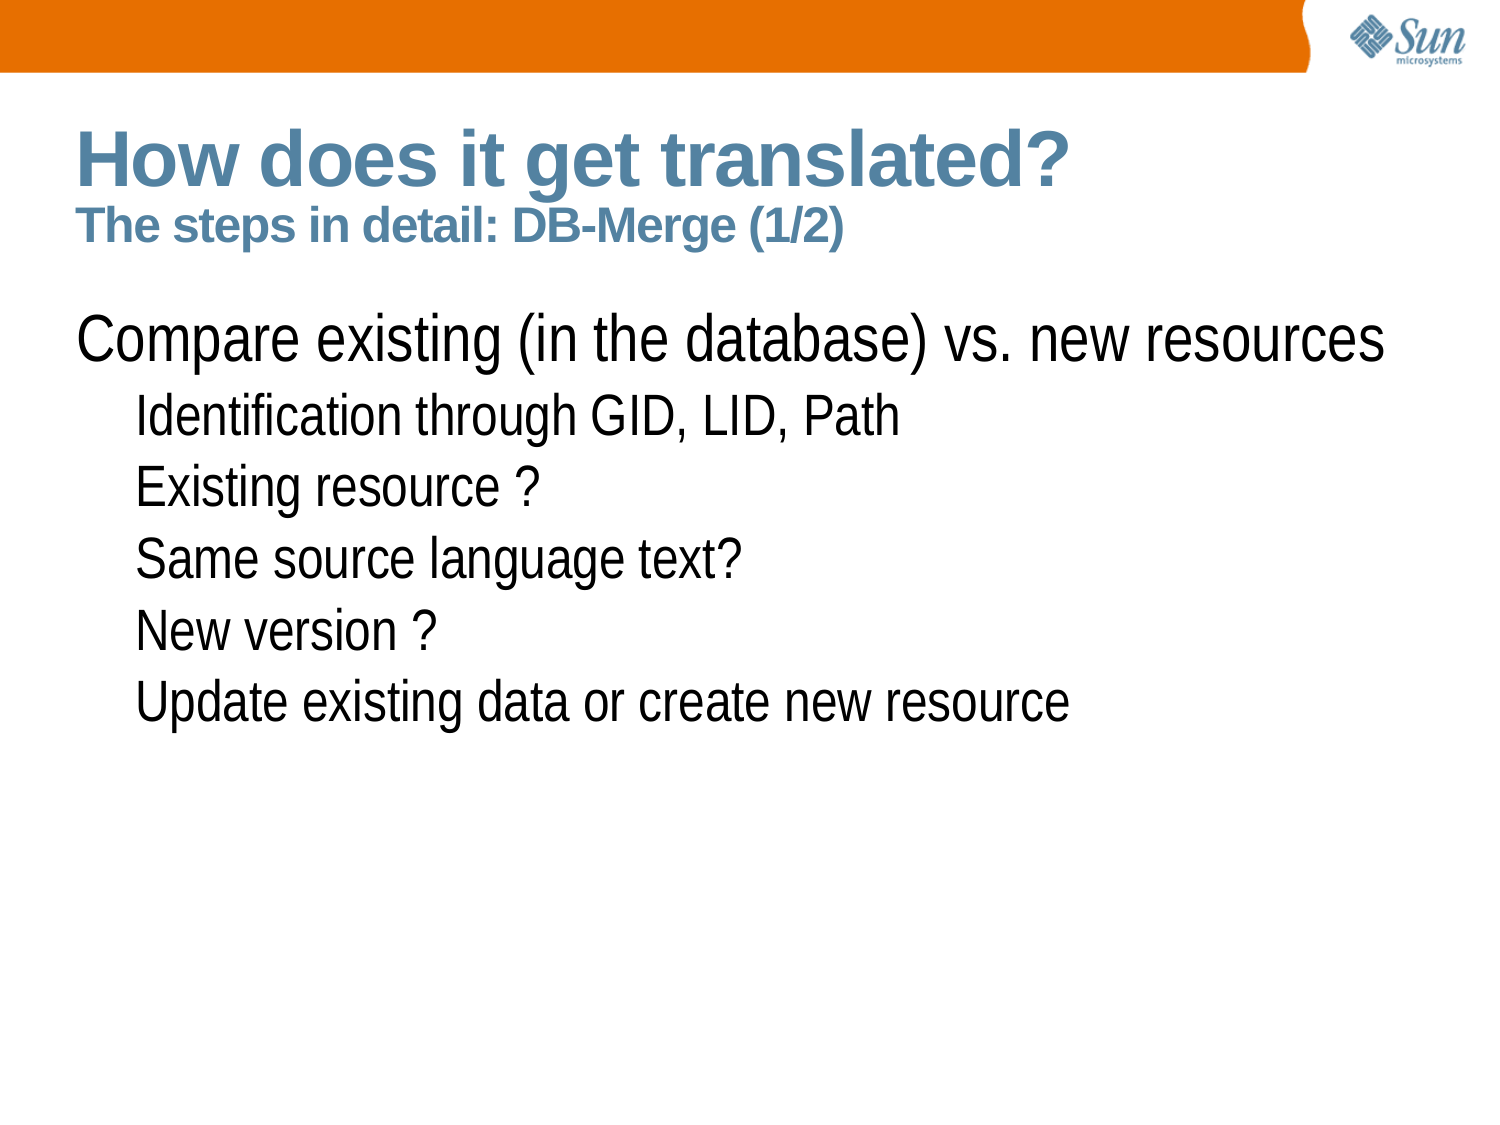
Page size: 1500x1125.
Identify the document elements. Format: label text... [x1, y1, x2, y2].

list Compare existing (in the database) vs. new resources Identification through GID, LID, Path Existing resource ? Same source language text? New version ? Update existing data or create new resource [64, 309, 1402, 1057]
title How does it get translated? The steps in detail: DB-Merge (1/2) [75, 122, 1438, 263]
picture [0, 0, 1500, 75]
